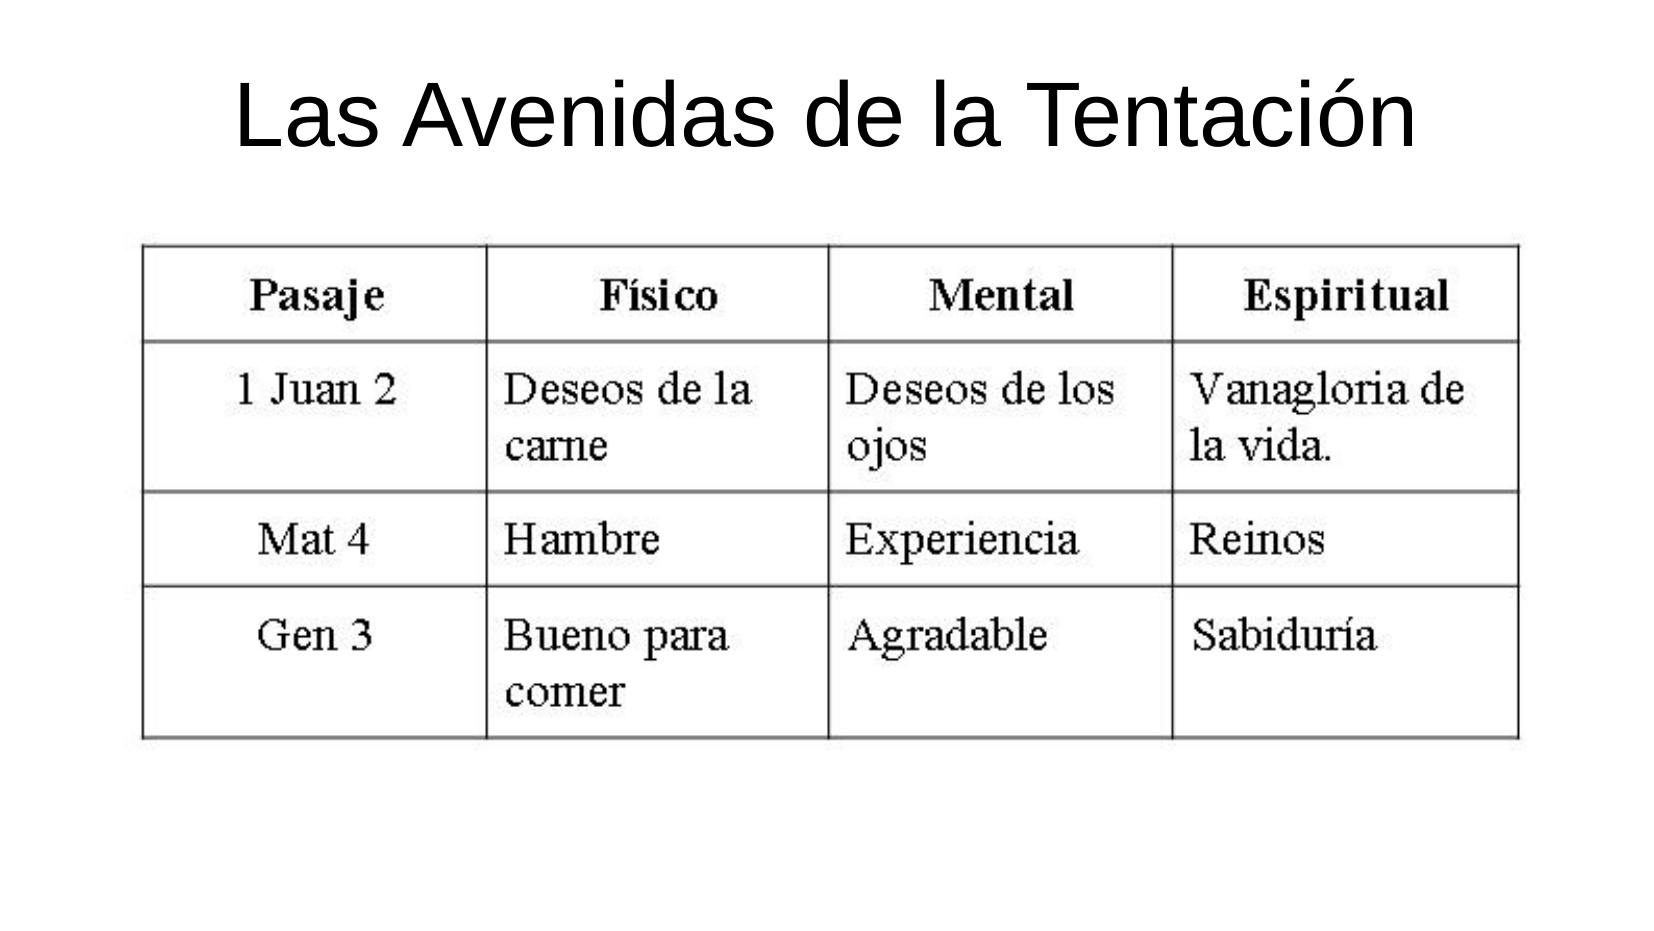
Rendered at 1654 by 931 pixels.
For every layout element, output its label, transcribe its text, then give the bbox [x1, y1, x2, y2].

picture [109, 217, 1545, 758]
title Las Avenidas de la Tentación [82, 37, 1571, 193]
